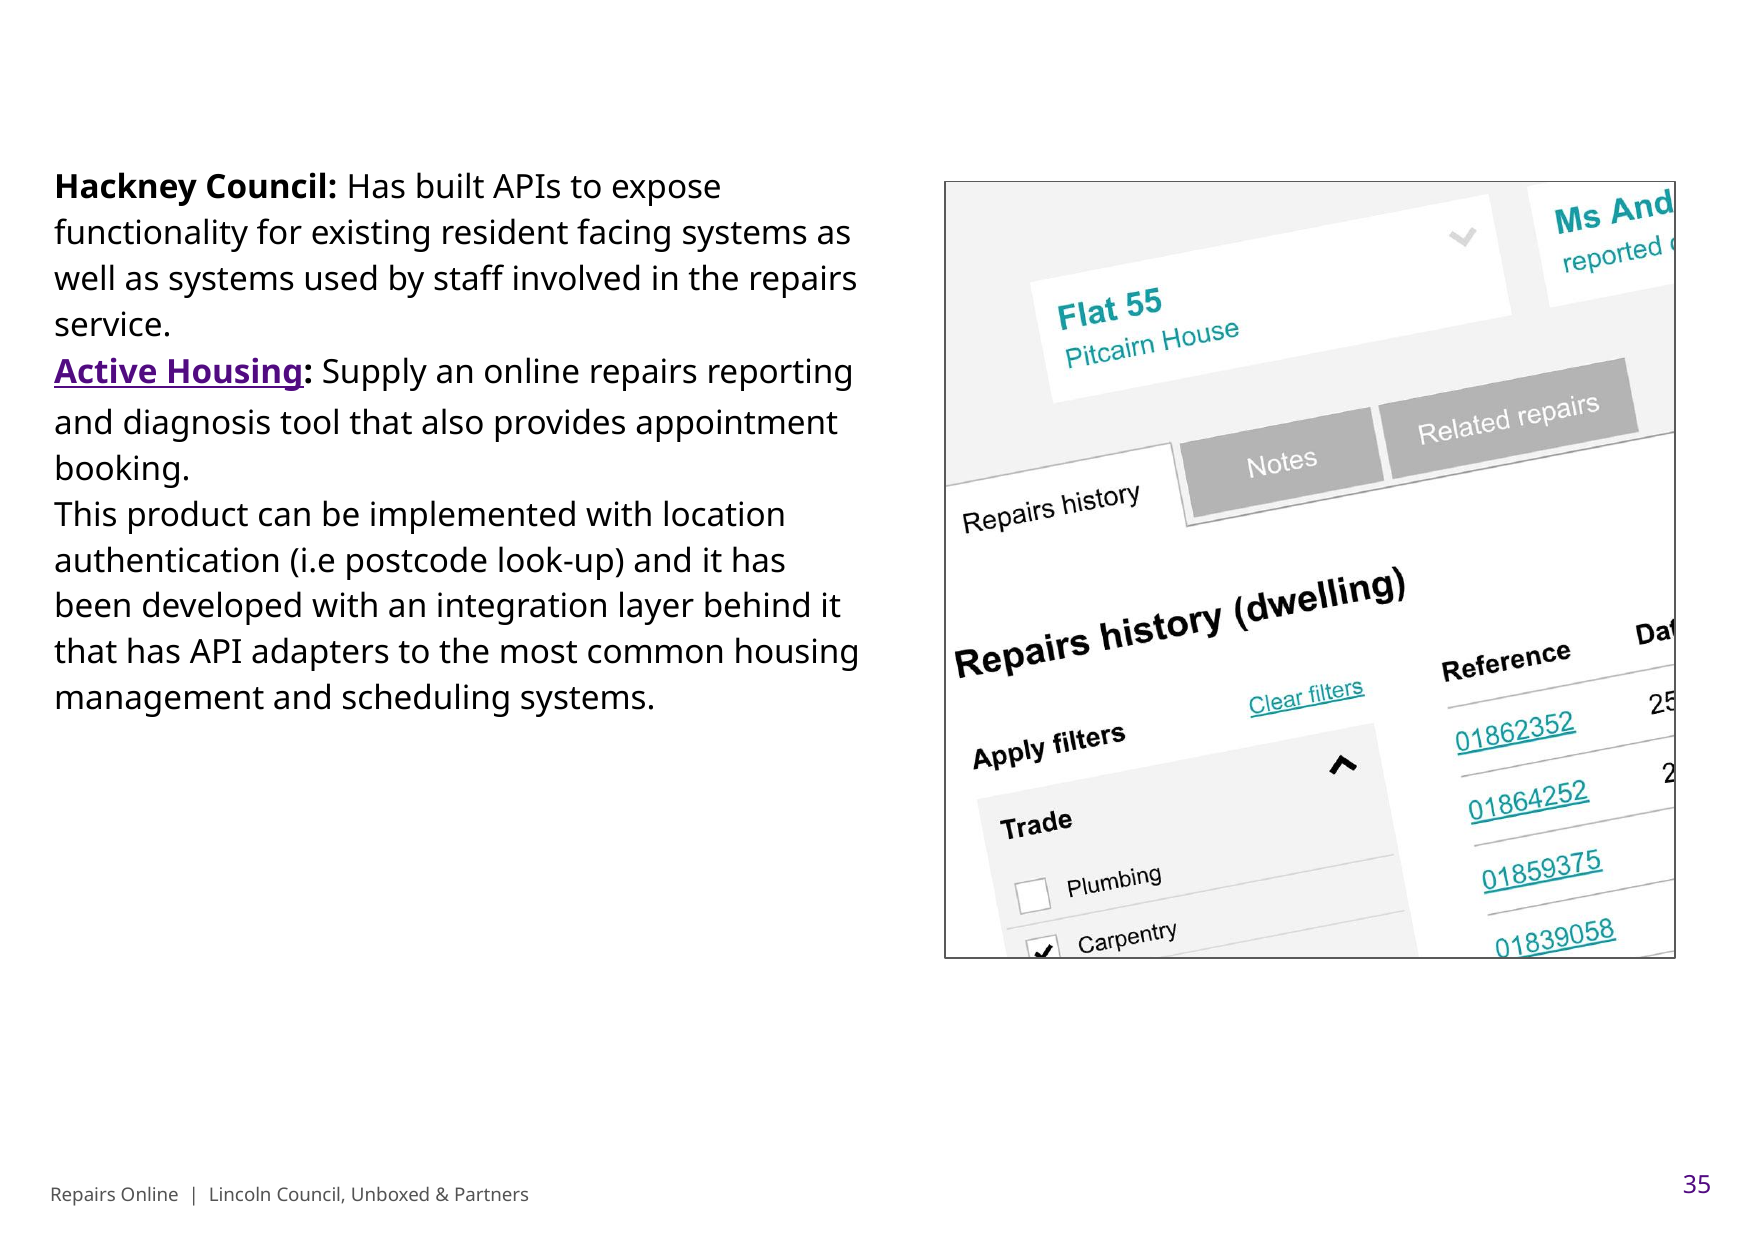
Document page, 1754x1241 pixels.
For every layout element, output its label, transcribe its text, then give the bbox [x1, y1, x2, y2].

slide_number <number> [1625, 1138, 1731, 1234]
picture [946, 182, 1675, 958]
title Hackney Council: Has built APIs to expose functionality for existing resident facing systems as well as systems used by staff involved in the repairs service. Active Housing: Supply an online repairs reporting and diagnosis tool that also provides appointment booking. This product can be implemented with location authentication (i.e postcode look-up) and it has been developed with an integration layer behind it that has API adapters to the most common housing management and scheduling systems. [35, 94, 890, 1139]
